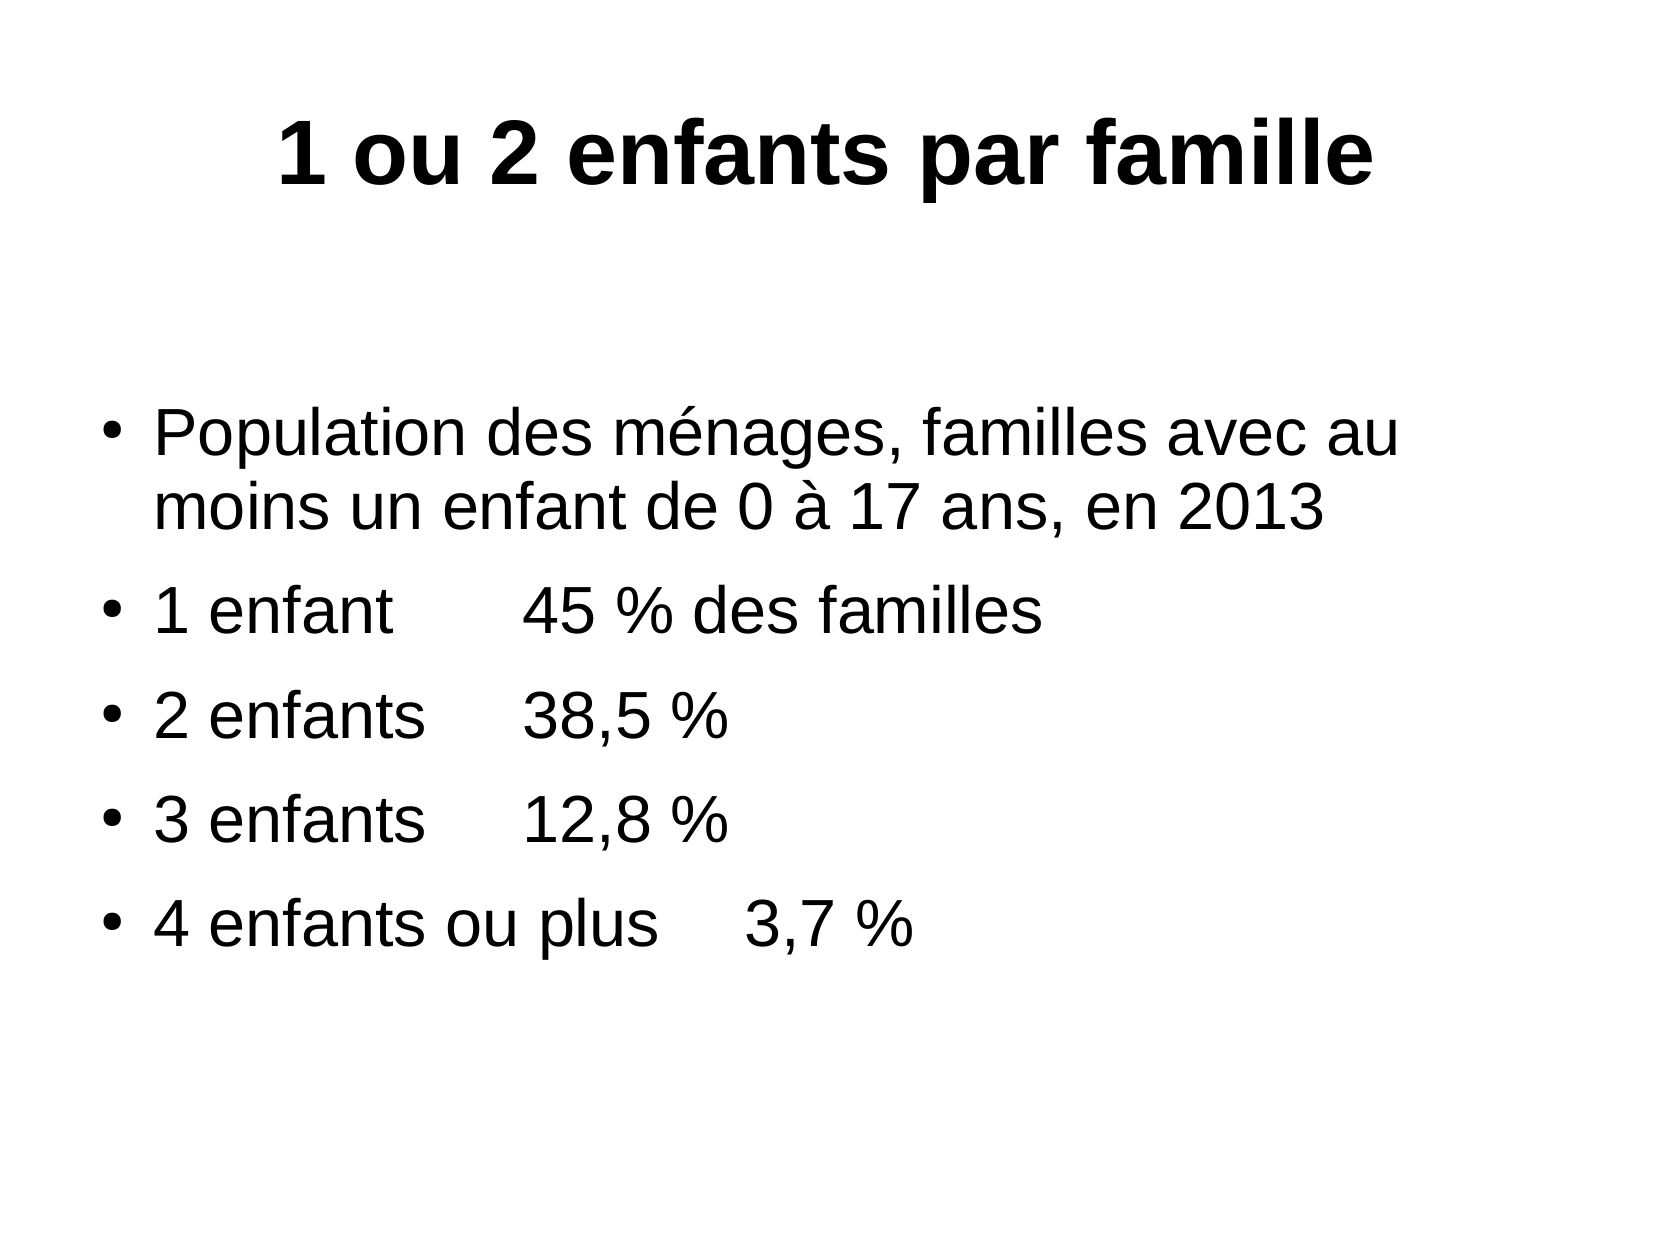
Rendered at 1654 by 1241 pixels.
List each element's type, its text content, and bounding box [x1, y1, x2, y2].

list Population des ménages, familles avec au moins un enfant de 0 à 17 ans, en 2013 1 enfant 45 % des familles 2 enfants 38,5 % 3 enfants 12,8 % 4 enfants ou plus 3,7 % [82, 290, 1571, 1109]
title 1 ou 2 enfants par famille [82, 49, 1571, 257]
